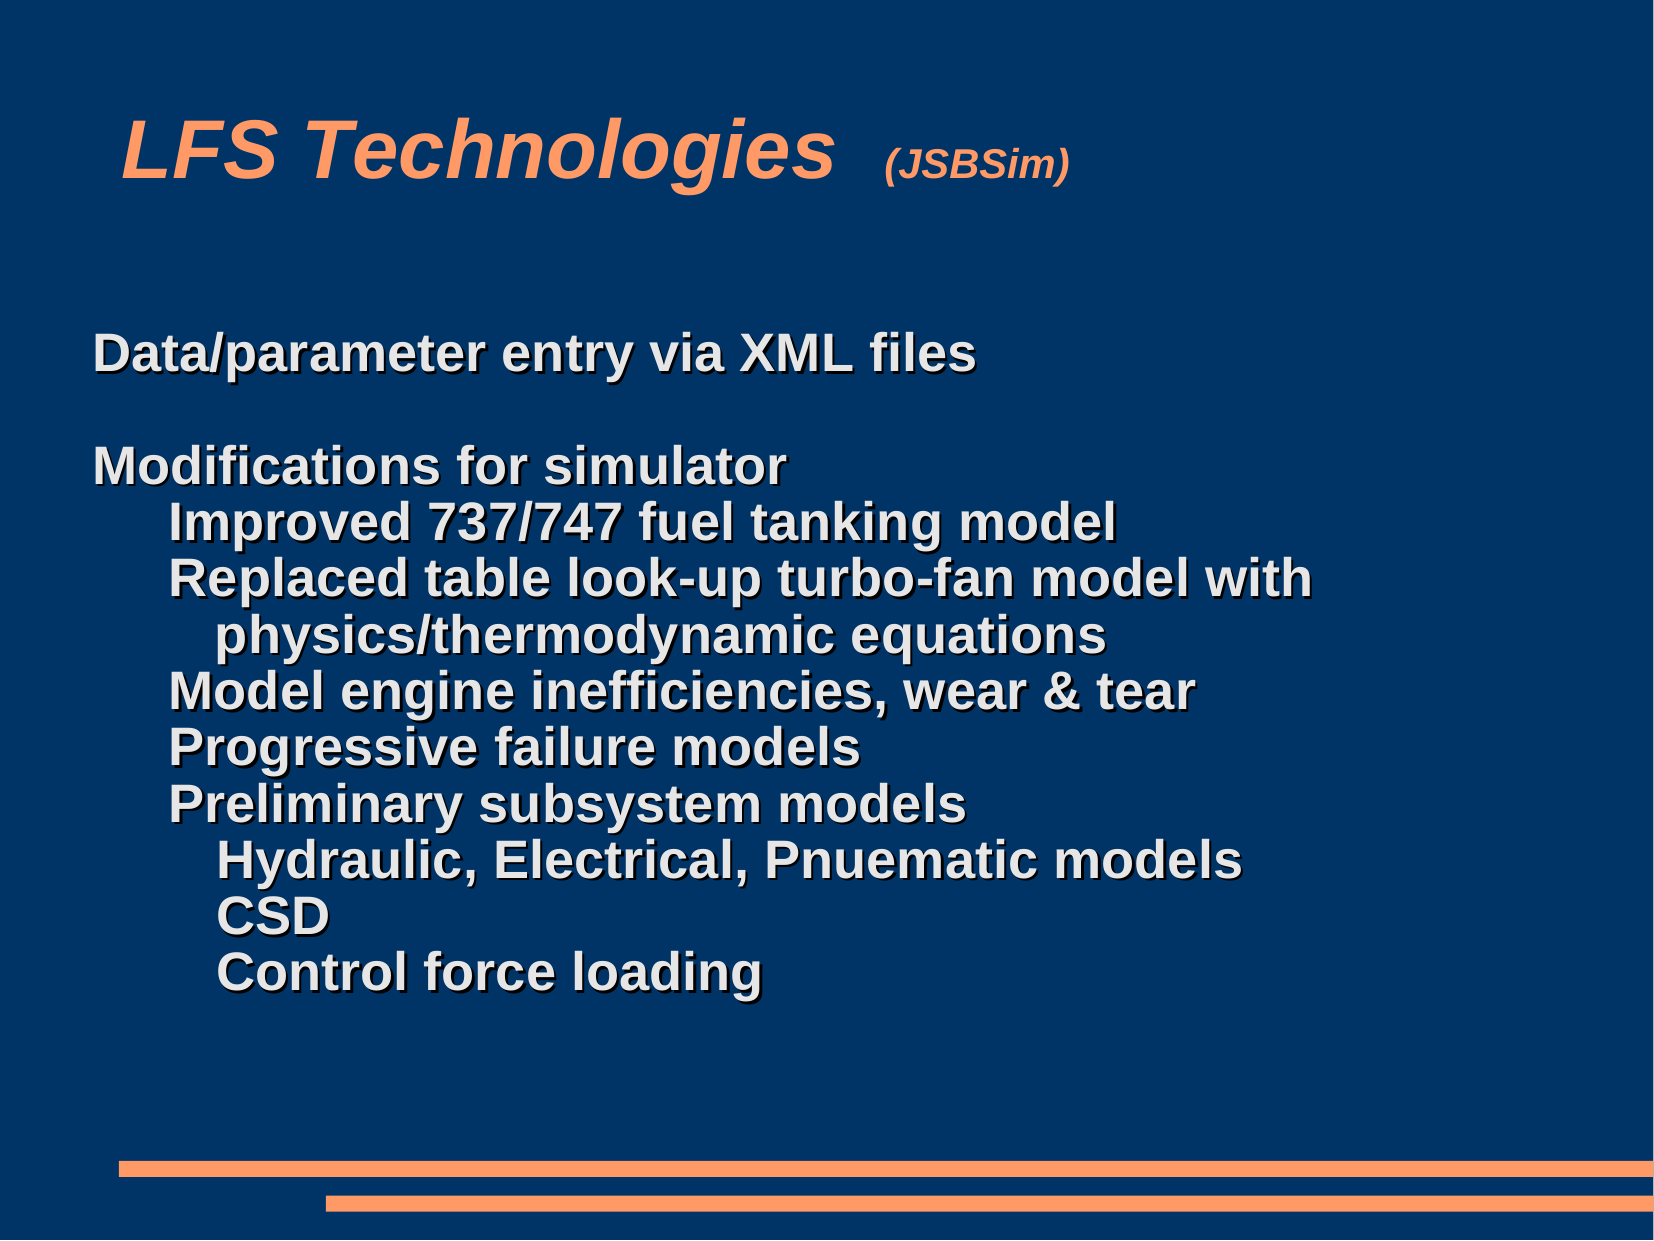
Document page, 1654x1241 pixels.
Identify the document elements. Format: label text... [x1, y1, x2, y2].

title LFS Technologies (JSBSim)‏ [121, 46, 1534, 254]
list Data/parameter entry via XML files Modifications for simulator Improved 737/747 fuel tanking model Replaced table look-up turbo-fan model with physics/thermodynamic equations Model engine inefficiencies, wear & tear Progressive failure models Preliminary subsystem models Hydraulic, Electrical, Pnuematic models CSD Control force loading [75, 262, 1501, 1120]
